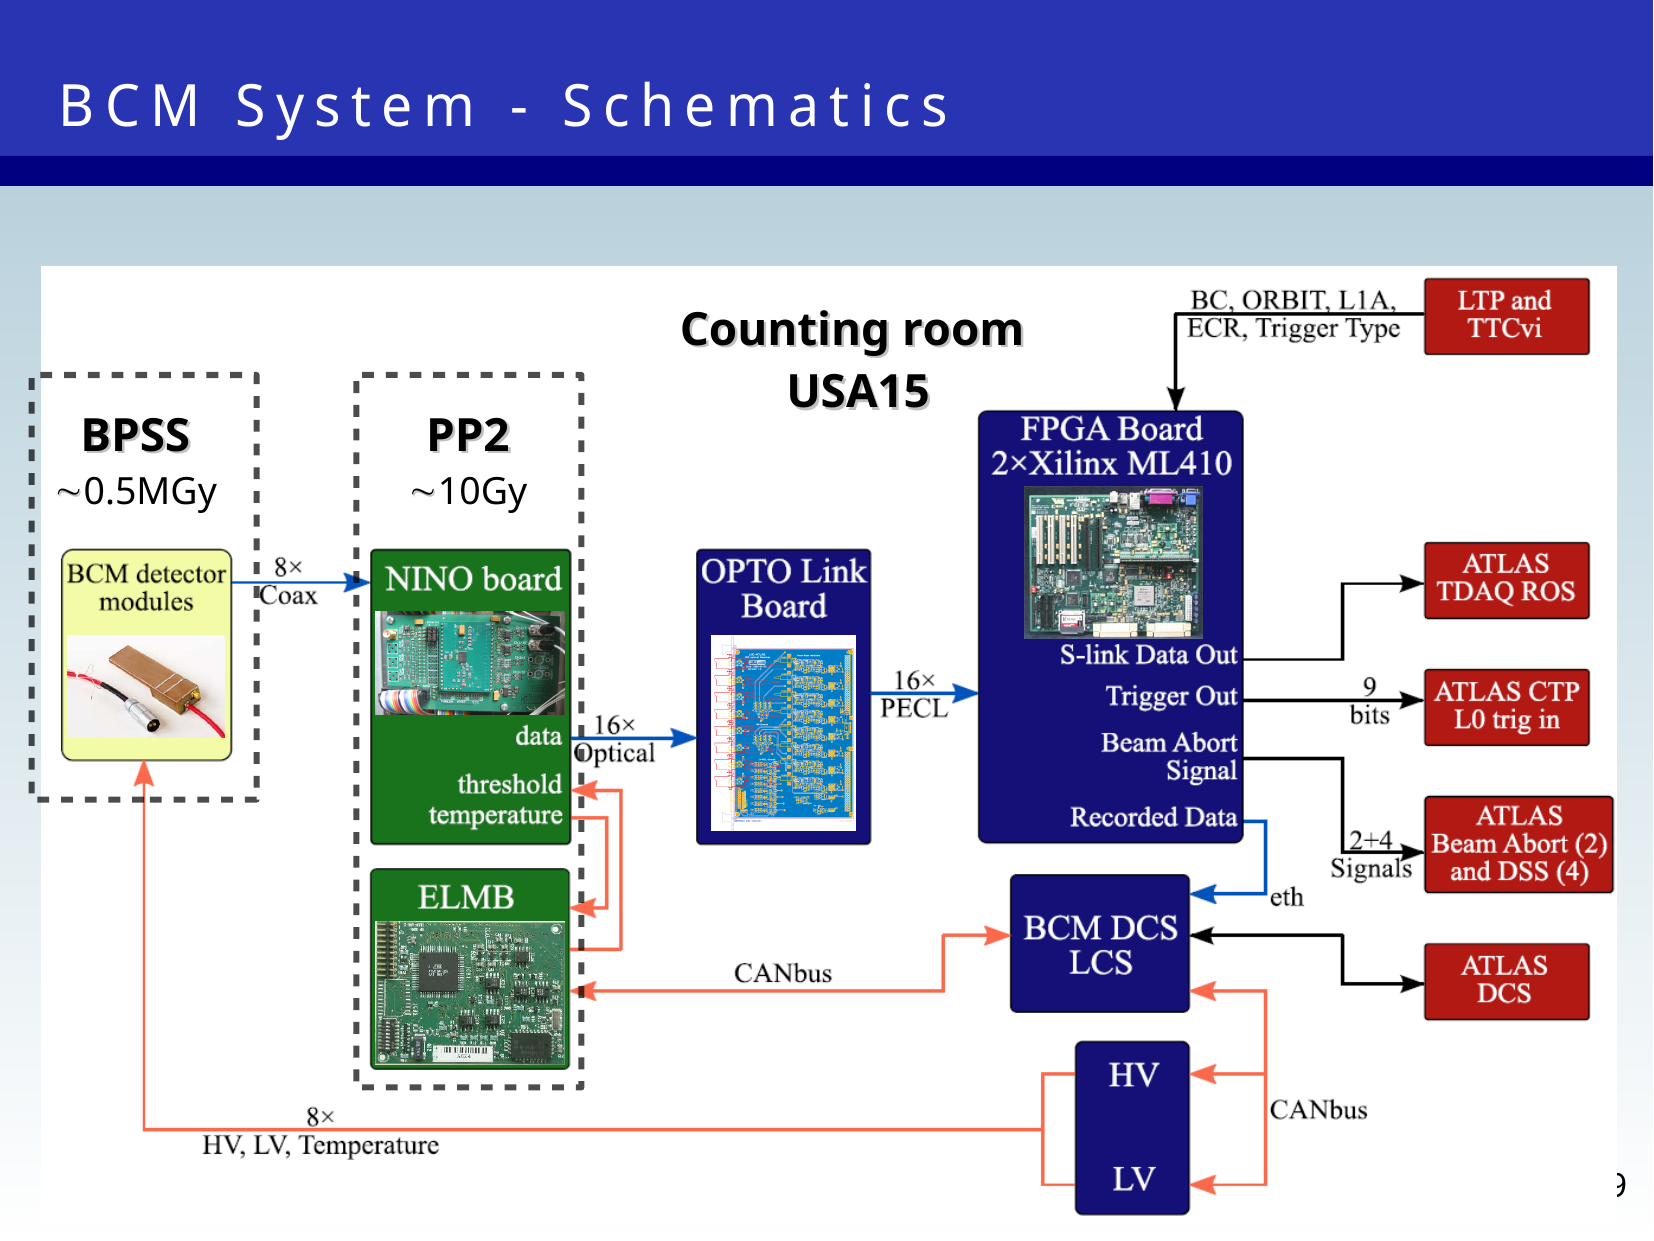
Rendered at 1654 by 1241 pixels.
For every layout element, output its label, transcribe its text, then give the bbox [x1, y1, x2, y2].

picture [41, 266, 1617, 1224]
text_box Counting room USA15 [665, 288, 1022, 415]
text_box PP2 ~10Gy [393, 394, 539, 511]
title BCM System - Schematics [58, 29, 1613, 178]
text_box BPSS ~0.5MGy [39, 394, 228, 511]
